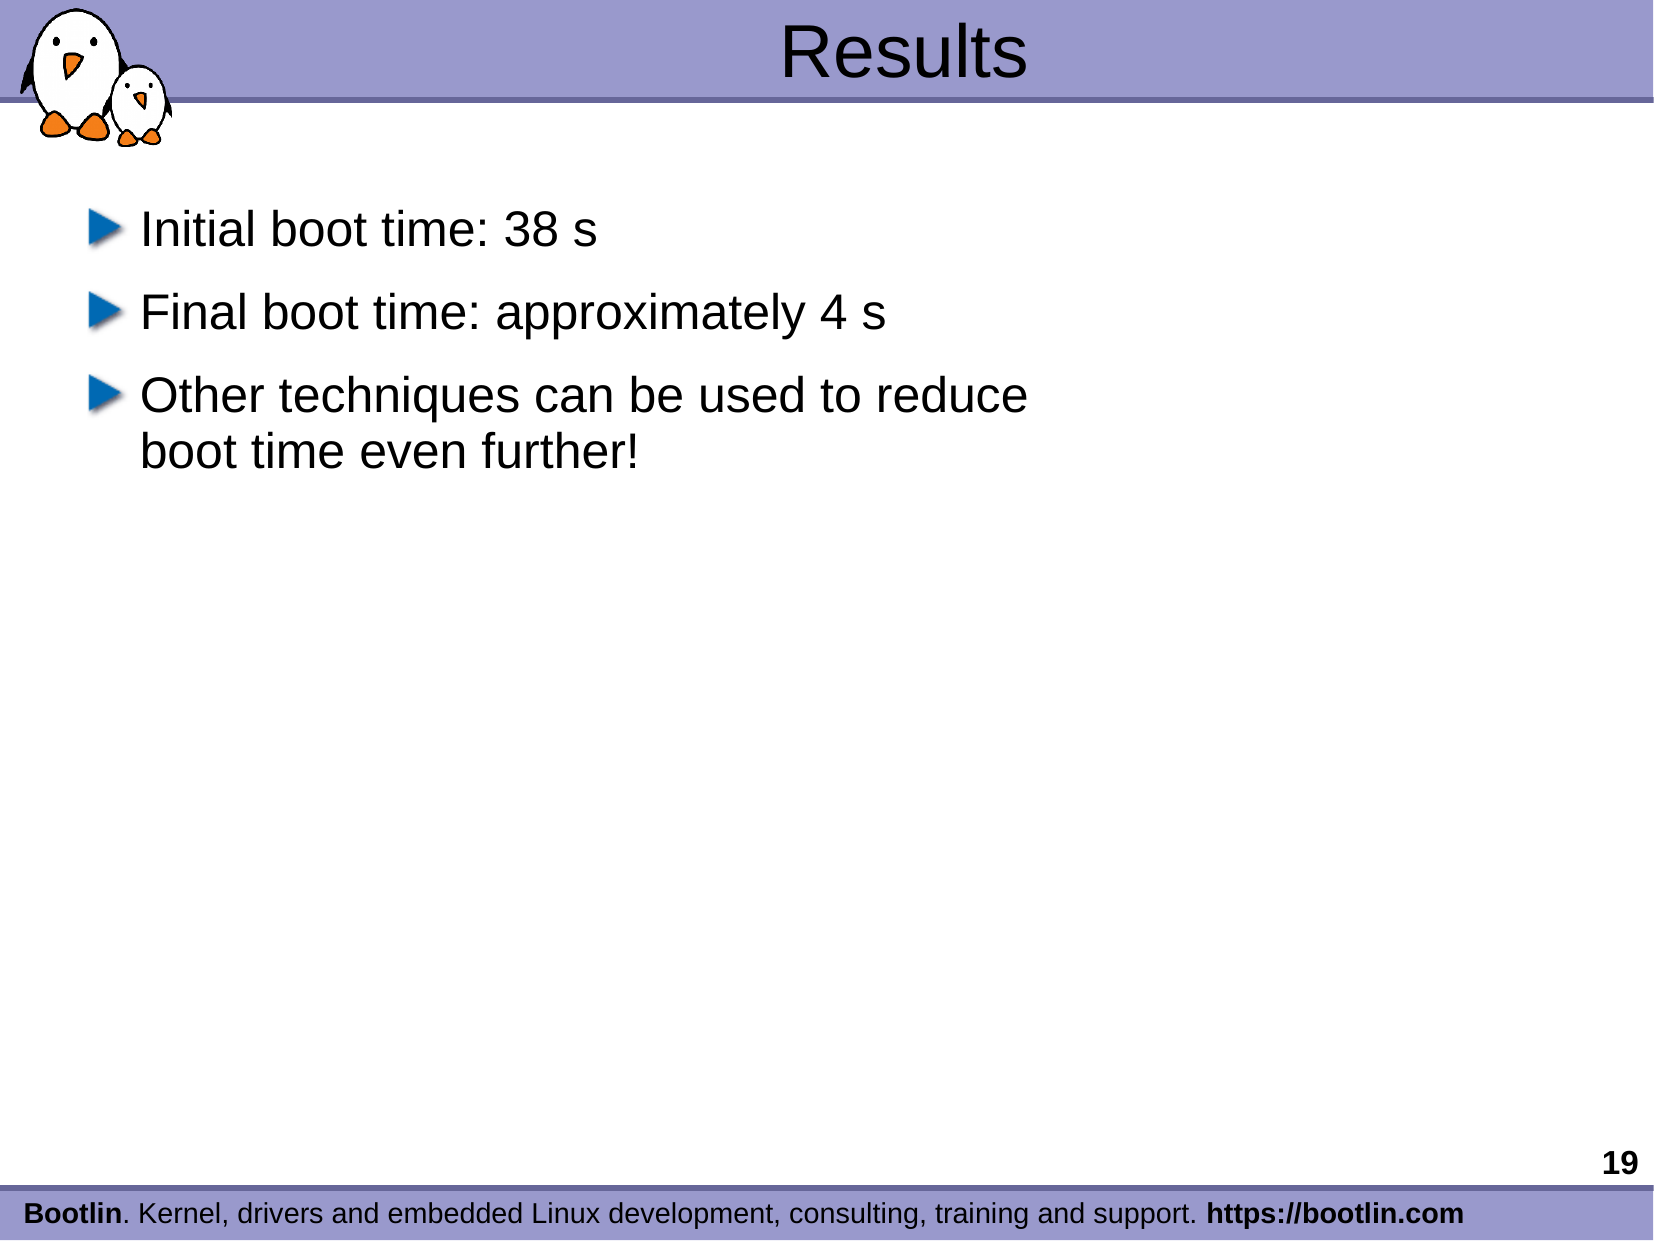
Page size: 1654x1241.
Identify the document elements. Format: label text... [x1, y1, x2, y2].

title Results [178, 5, 1631, 97]
list Initial boot time: 38 s Final boot time: approximately 4 s Other techniques can be used to reduce boot time even further! [68, 201, 1592, 1118]
picture [20, 8, 172, 147]
